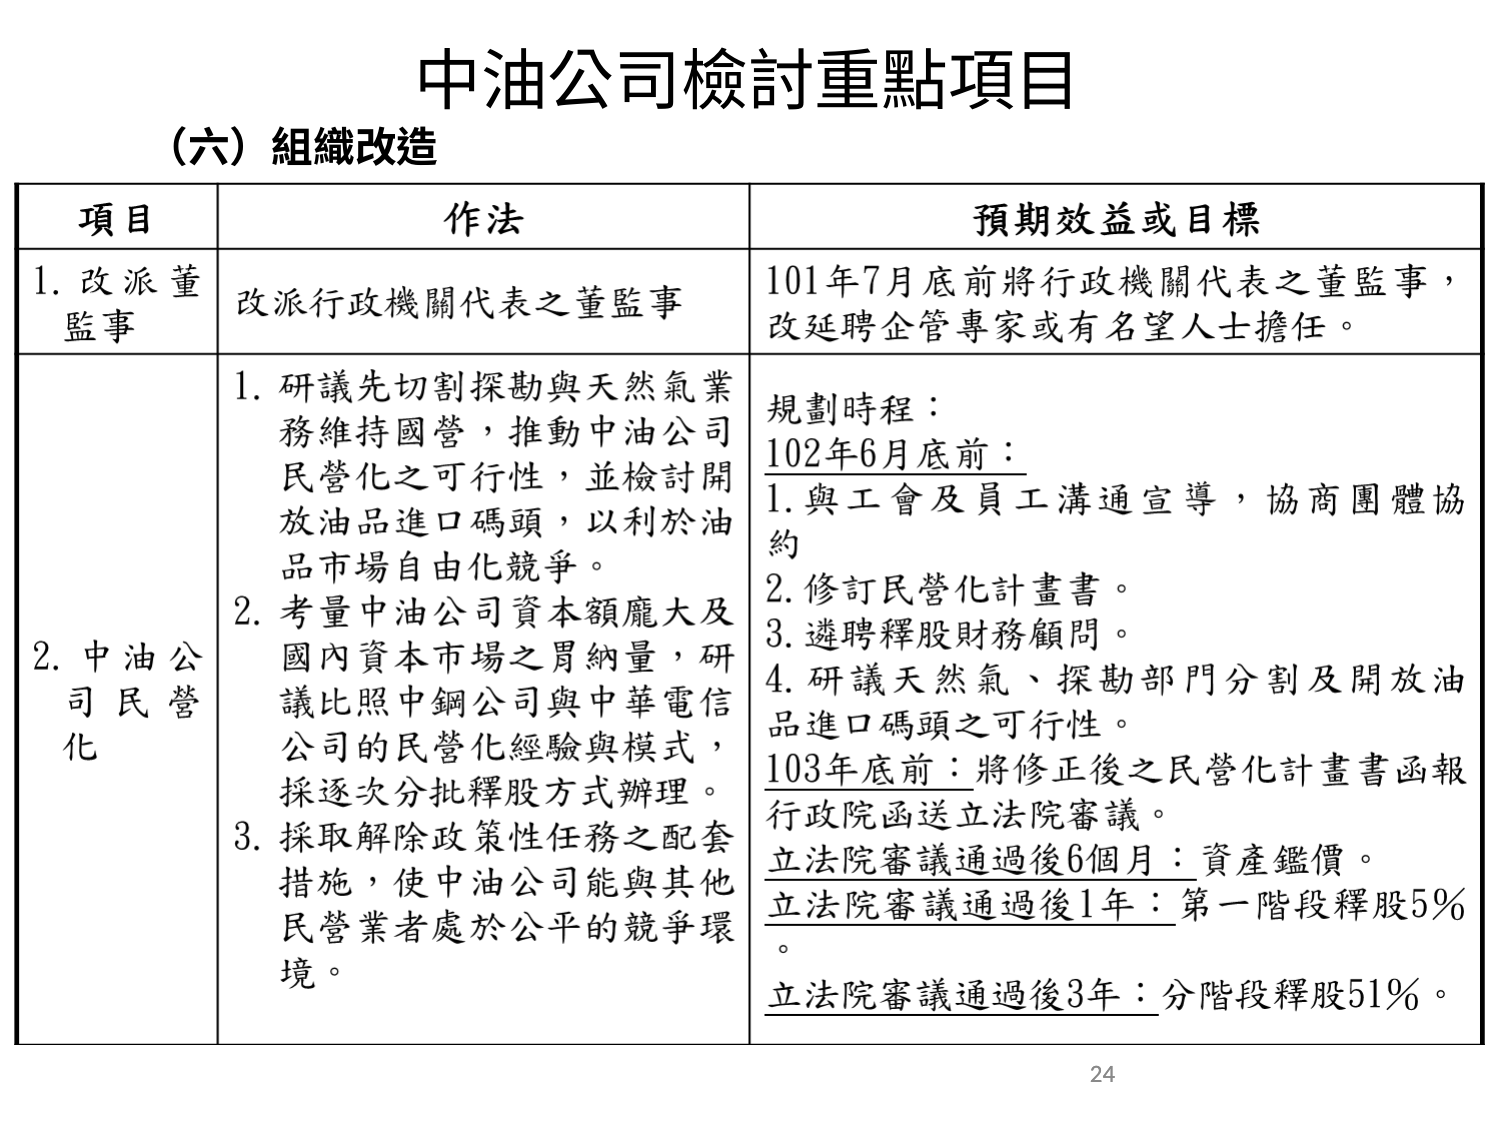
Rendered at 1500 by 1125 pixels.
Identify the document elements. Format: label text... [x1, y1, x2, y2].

list （六）組織改造 [29, 113, 1471, 179]
picture [8, 179, 1490, 1045]
text_box 中油公司檢討重點項目 [73, 19, 1424, 138]
text_box [1074, 1045, 1426, 1103]
